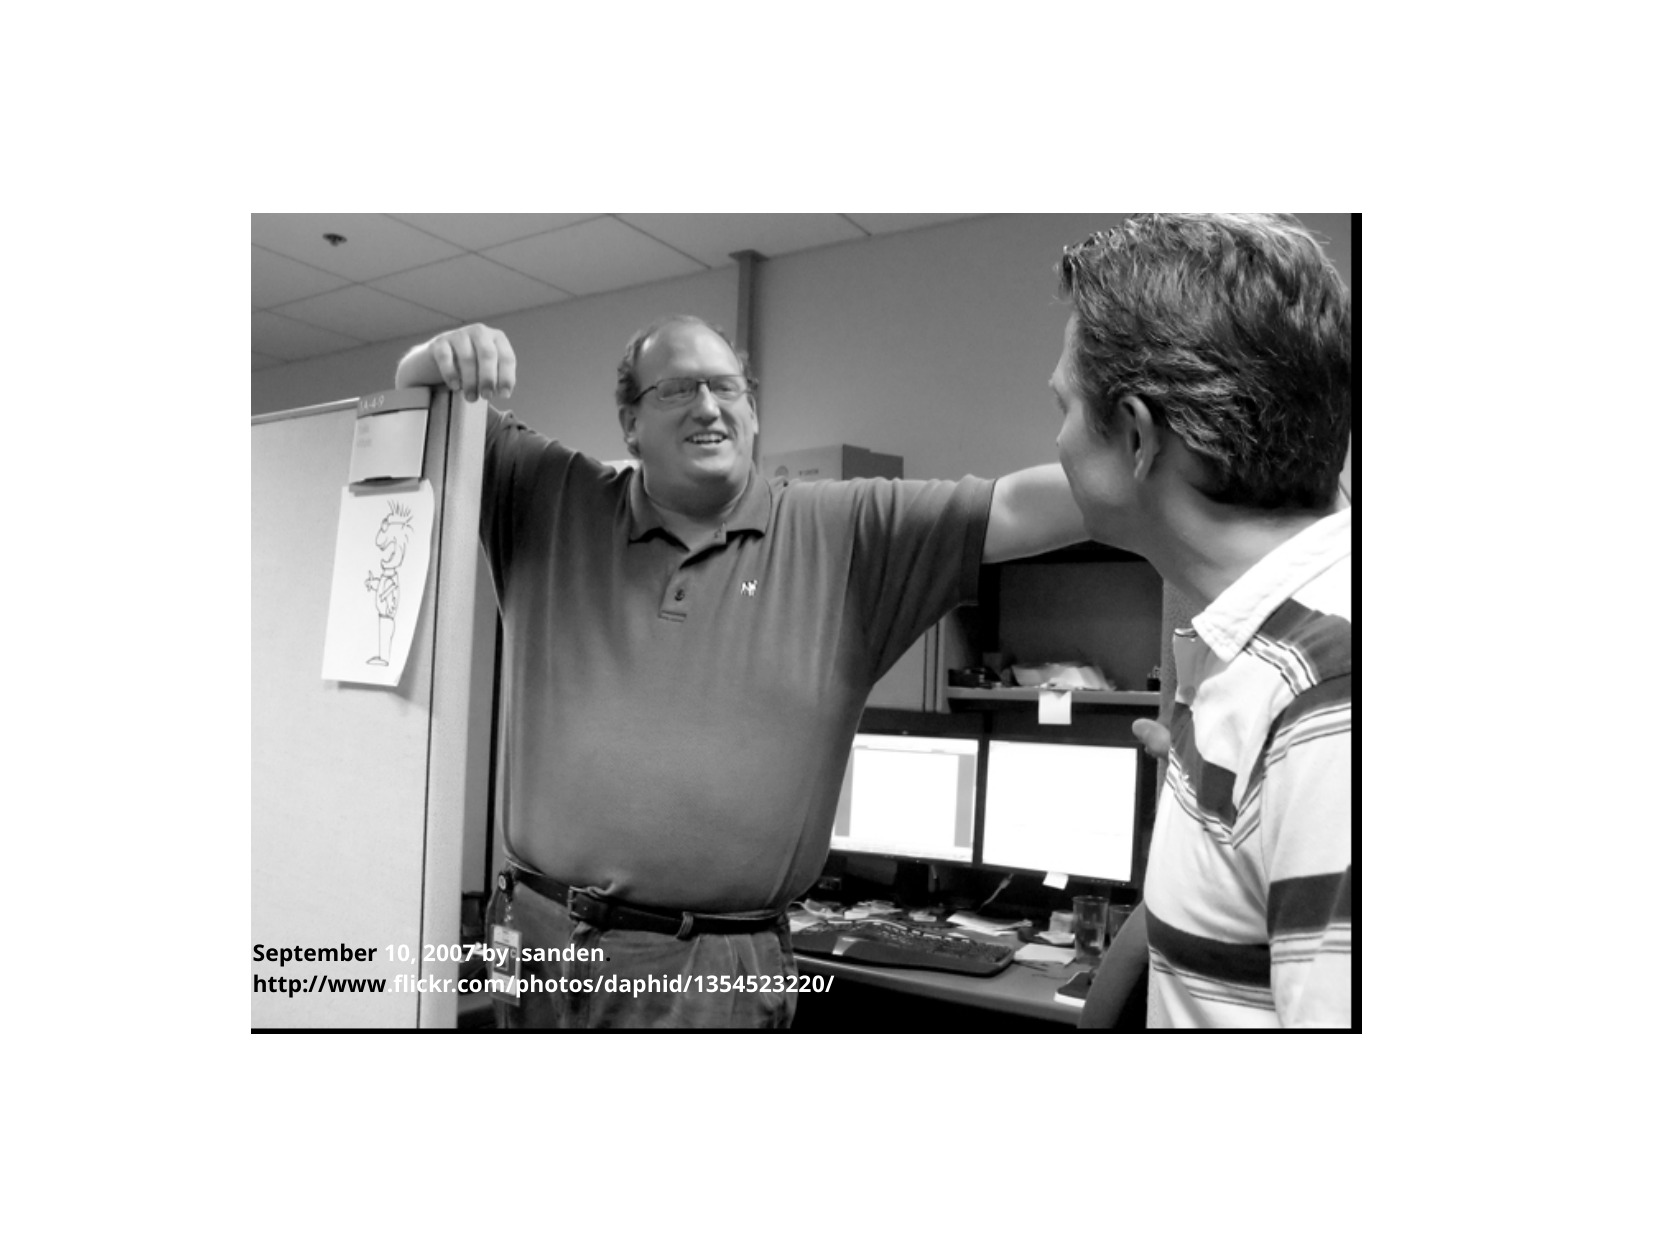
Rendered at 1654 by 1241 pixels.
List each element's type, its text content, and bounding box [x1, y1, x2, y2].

picture [251, 213, 1362, 1034]
text_box September 10, 2007 by .sanden. http://www.flickr.com/photos/daphid/1354523220/ [251, 929, 1295, 1034]
